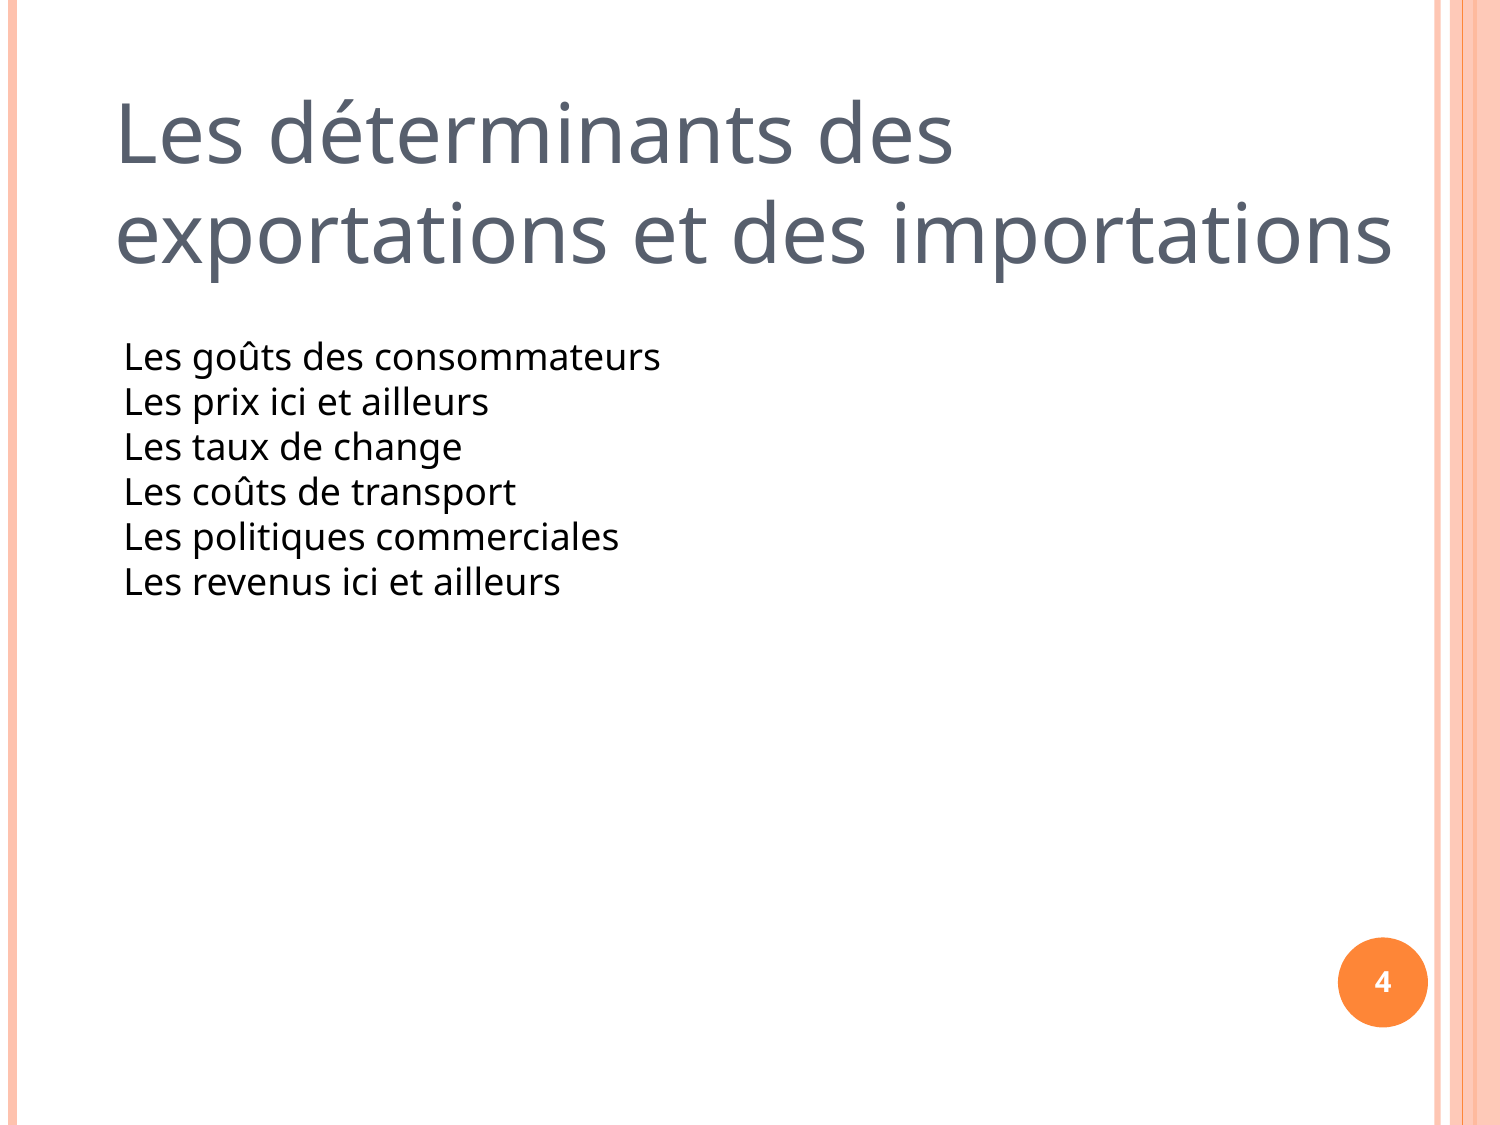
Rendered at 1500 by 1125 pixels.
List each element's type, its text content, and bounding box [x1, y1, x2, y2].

list Les goûts des consommateurs Les prix ici et ailleurs Les taux de change Les coûts de transport Les politiques commerciales Les revenus ici et ailleurs [108, 325, 1237, 870]
slide_number <numéro> [1333, 940, 1434, 1027]
title Les déterminants des exportations et des importations [100, 37, 1412, 288]
